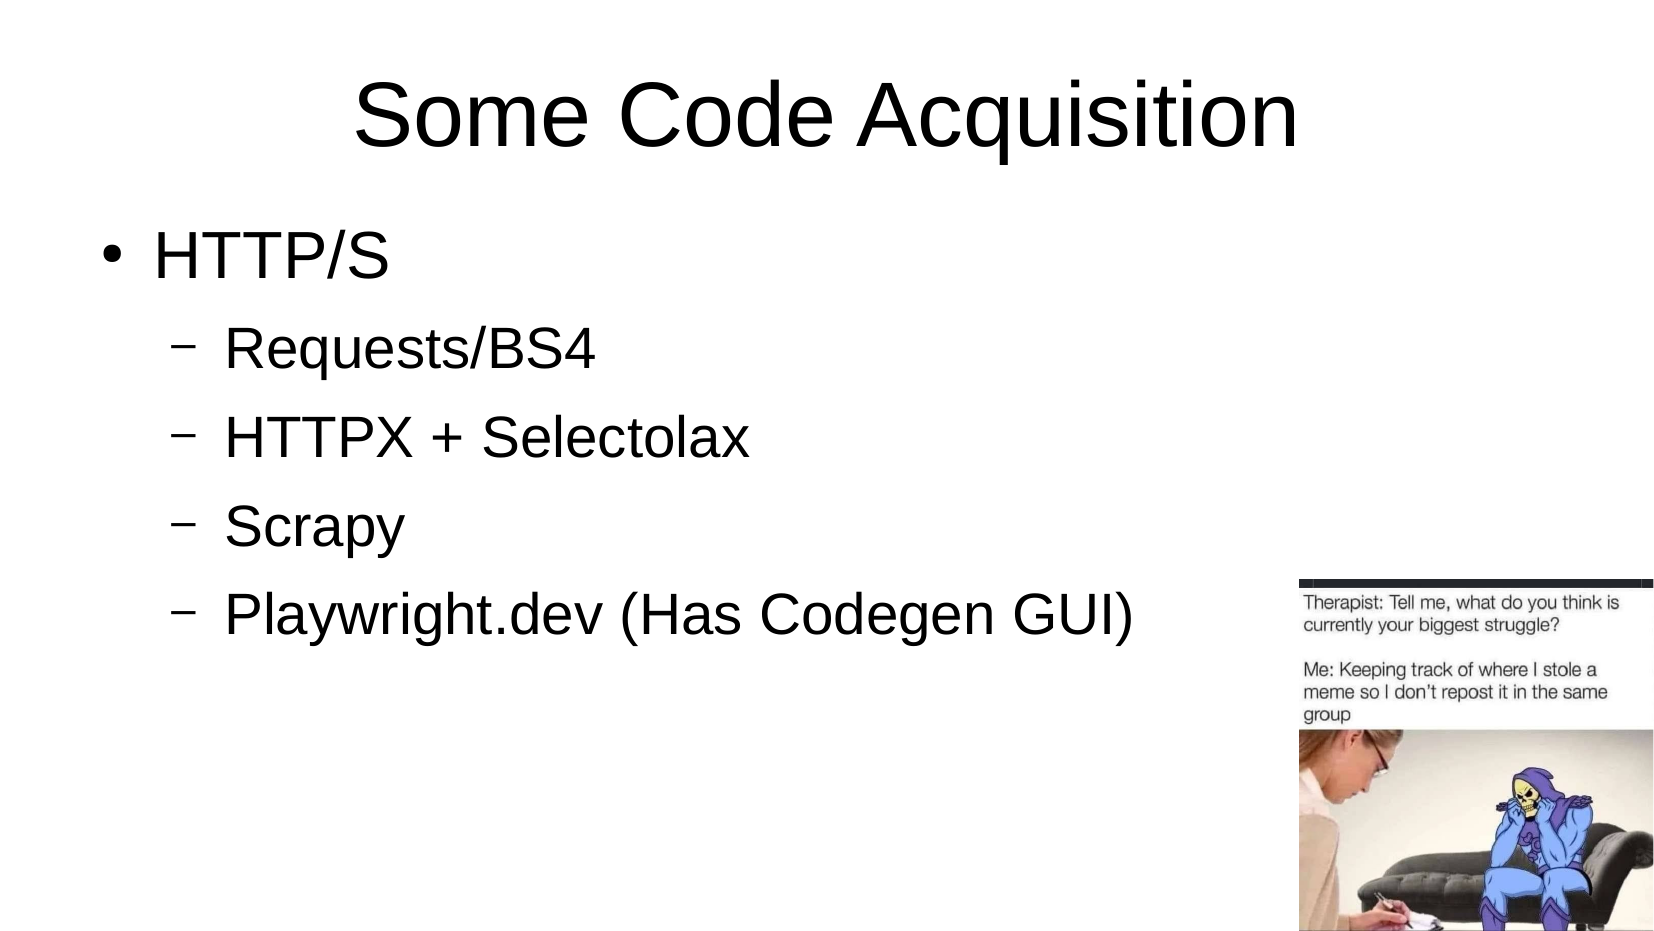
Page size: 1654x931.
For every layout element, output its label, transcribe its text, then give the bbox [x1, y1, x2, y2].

list HTTP/S Requests/BS4 HTTPX + Selectolax Scrapy Playwright.dev (Has Codegen GUI) [82, 217, 1571, 857]
title Some Code Acquisition [82, 37, 1571, 193]
picture [1299, 579, 1654, 931]
